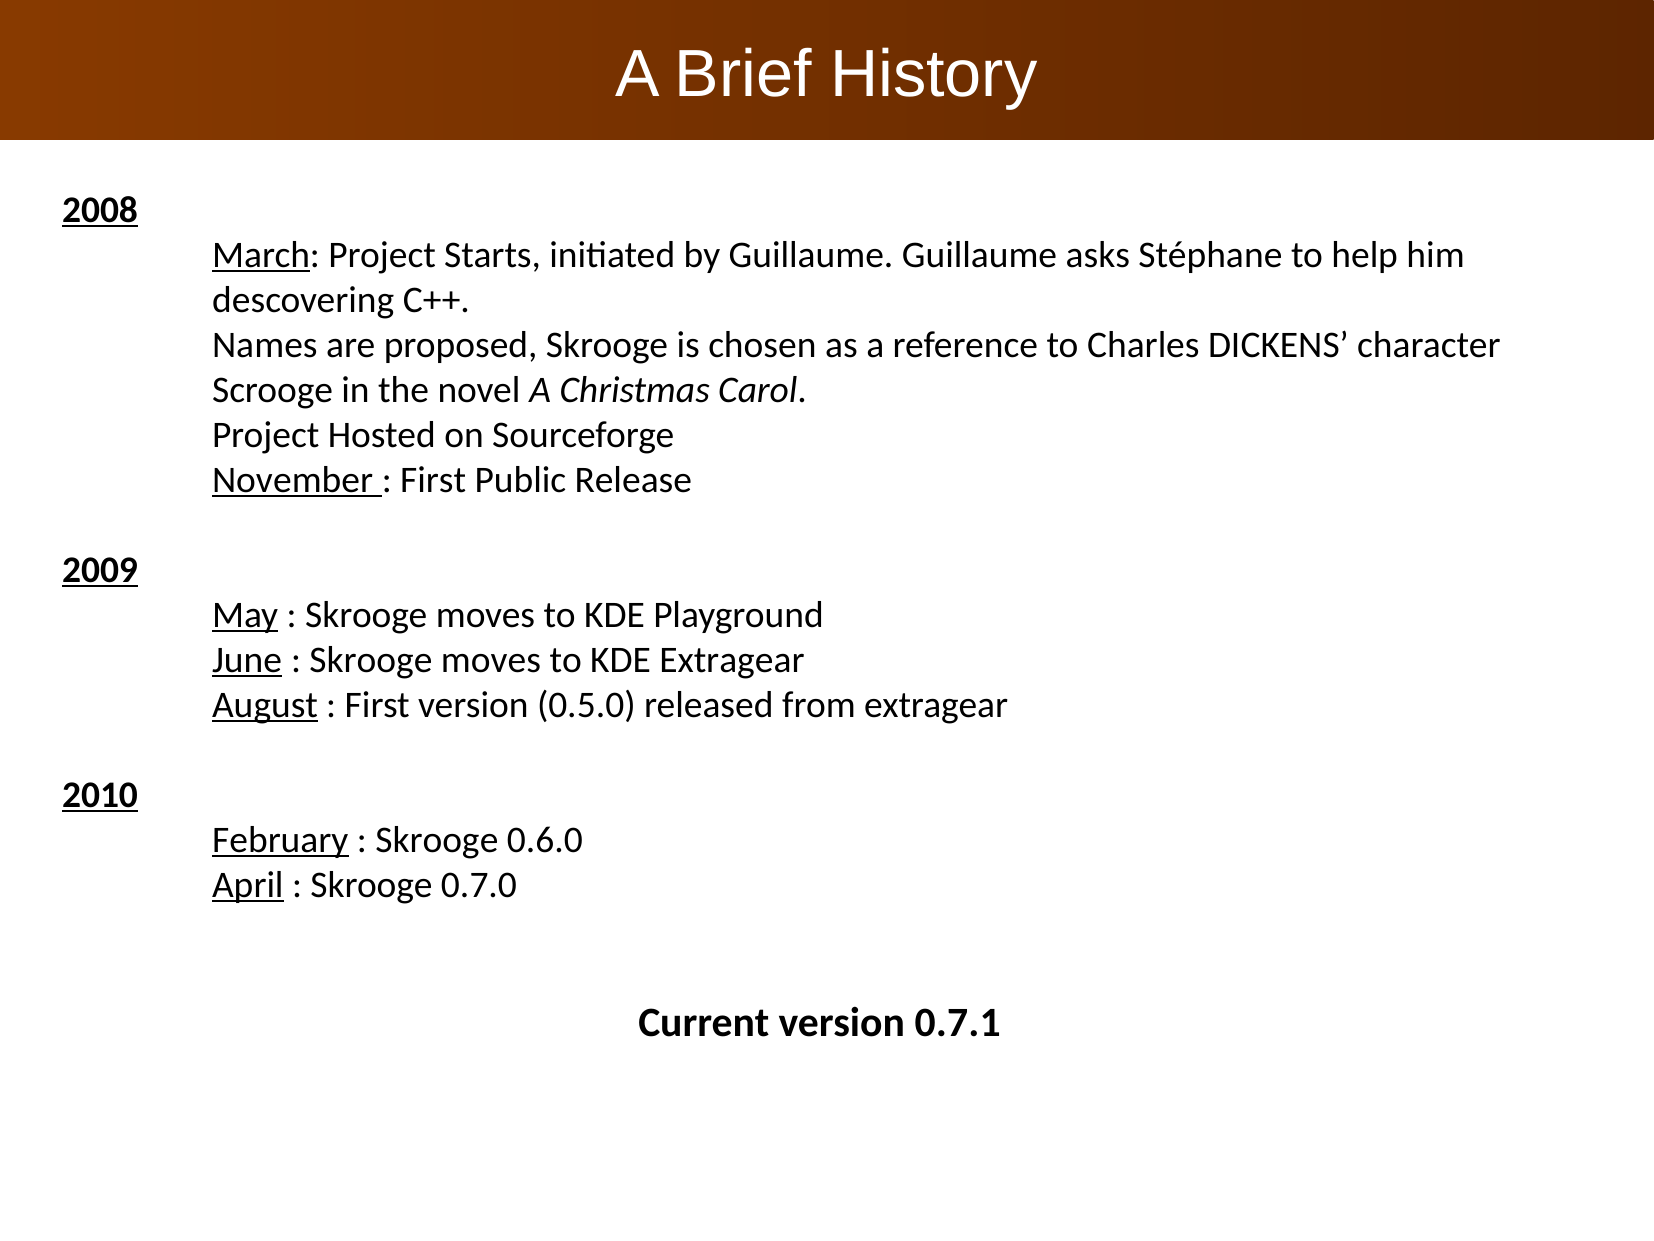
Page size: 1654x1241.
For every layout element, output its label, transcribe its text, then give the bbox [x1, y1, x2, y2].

text_box 2008 March: Project Starts, initiated by Guillaume. Guillaume asks Stéphane to help him descovering C++. Names are proposed, Skrooge is chosen as a reference to Charles DICKENS’ character Scrooge in the novel A Christmas Carol. Project Hosted on Sourceforge November : First Public Release 2009 May : Skrooge moves to KDE Playground June : Skrooge moves to KDE Extragear August : First version (0.5.0) released from extragear 2010 February : Skrooge 0.6.0 April : Skrooge 0.7.0 Current version 0.7.1 [47, 177, 1536, 1053]
title A Brief History [0, 0, 1654, 140]
